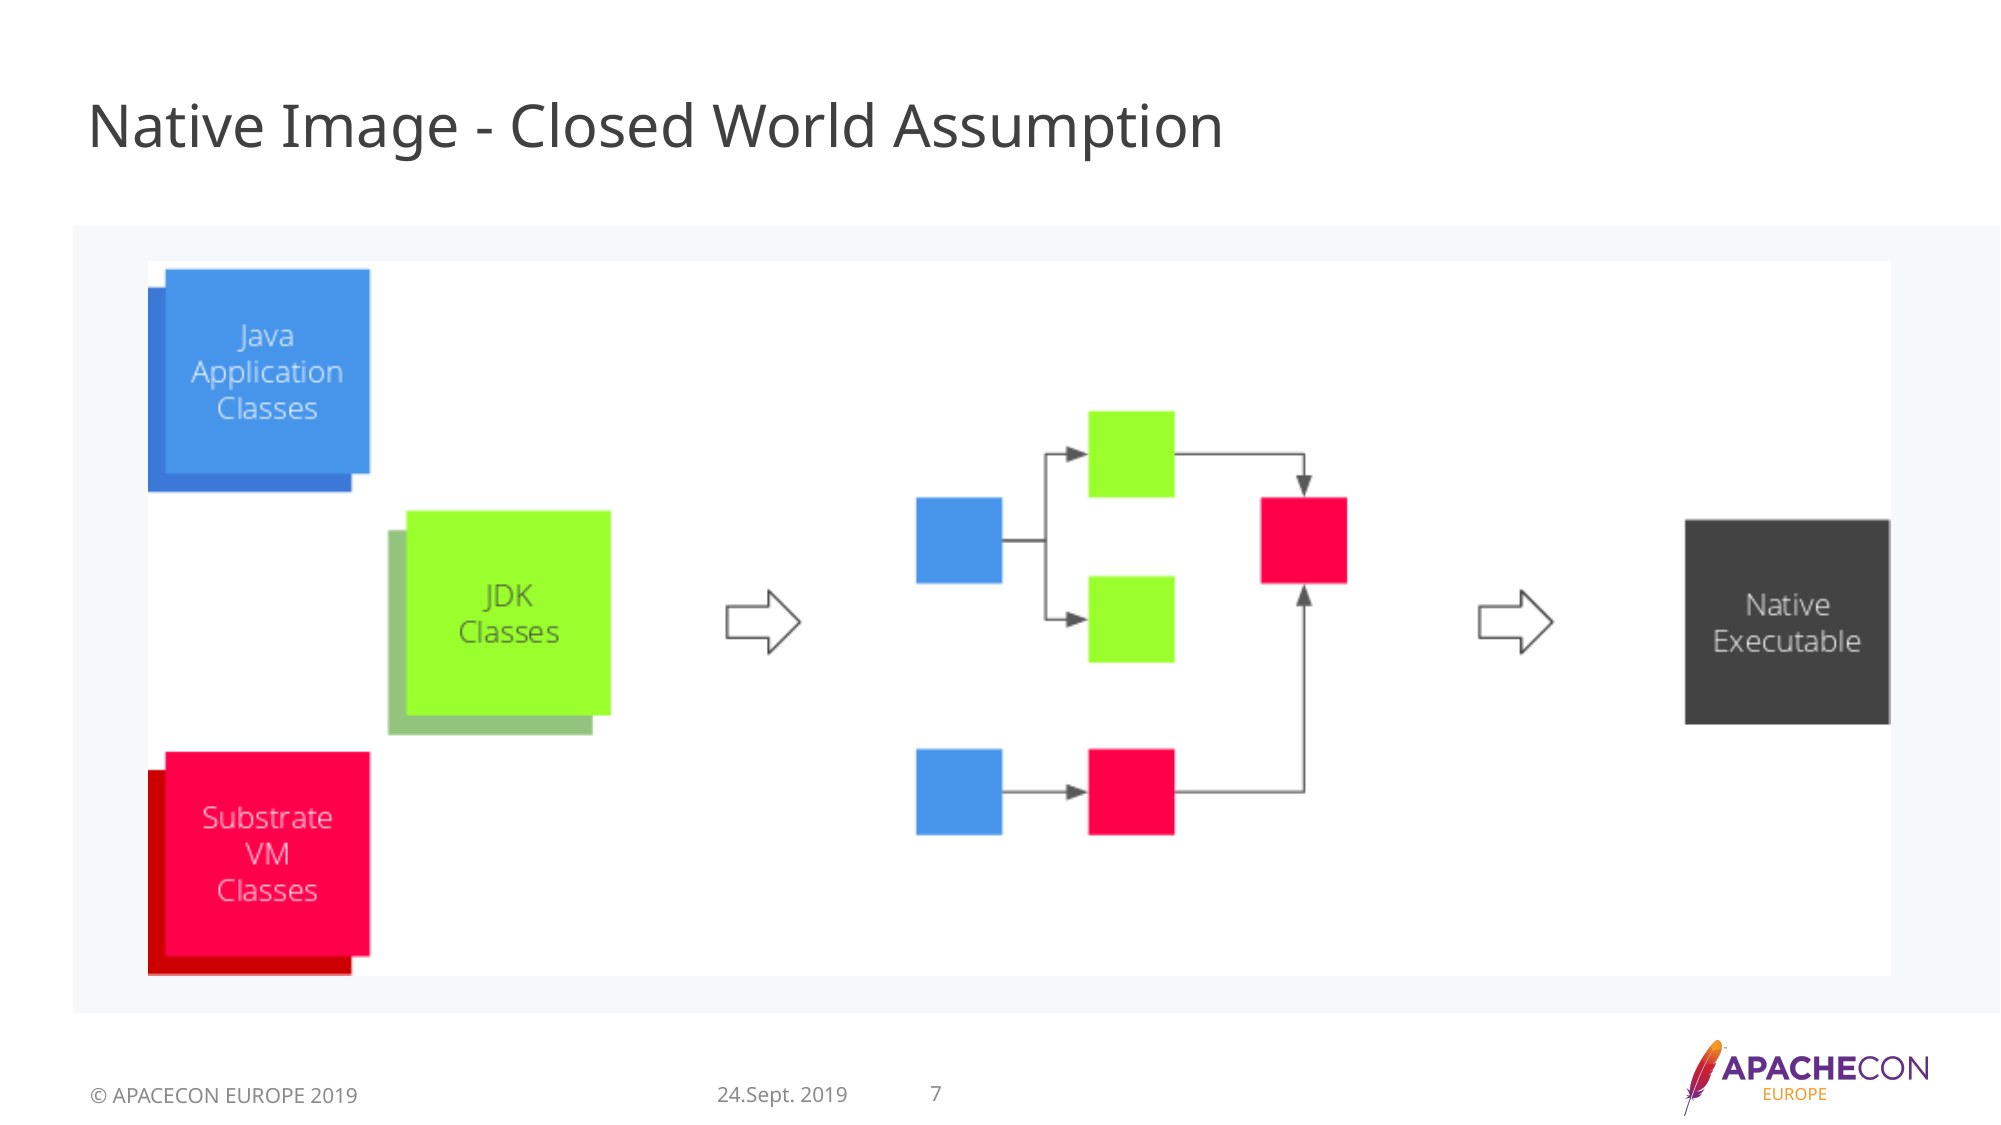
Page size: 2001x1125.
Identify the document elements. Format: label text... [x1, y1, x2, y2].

picture [148, 261, 1891, 976]
slide_number <number> [878, 1065, 957, 1124]
picture [1684, 1040, 1928, 1116]
slide_number 24.Sept. 2019 [693, 1065, 871, 1124]
footer © APACECON EUROPE 2019 [74, 1065, 686, 1125]
title Native Image - Closed World Assumption [72, 80, 1928, 167]
